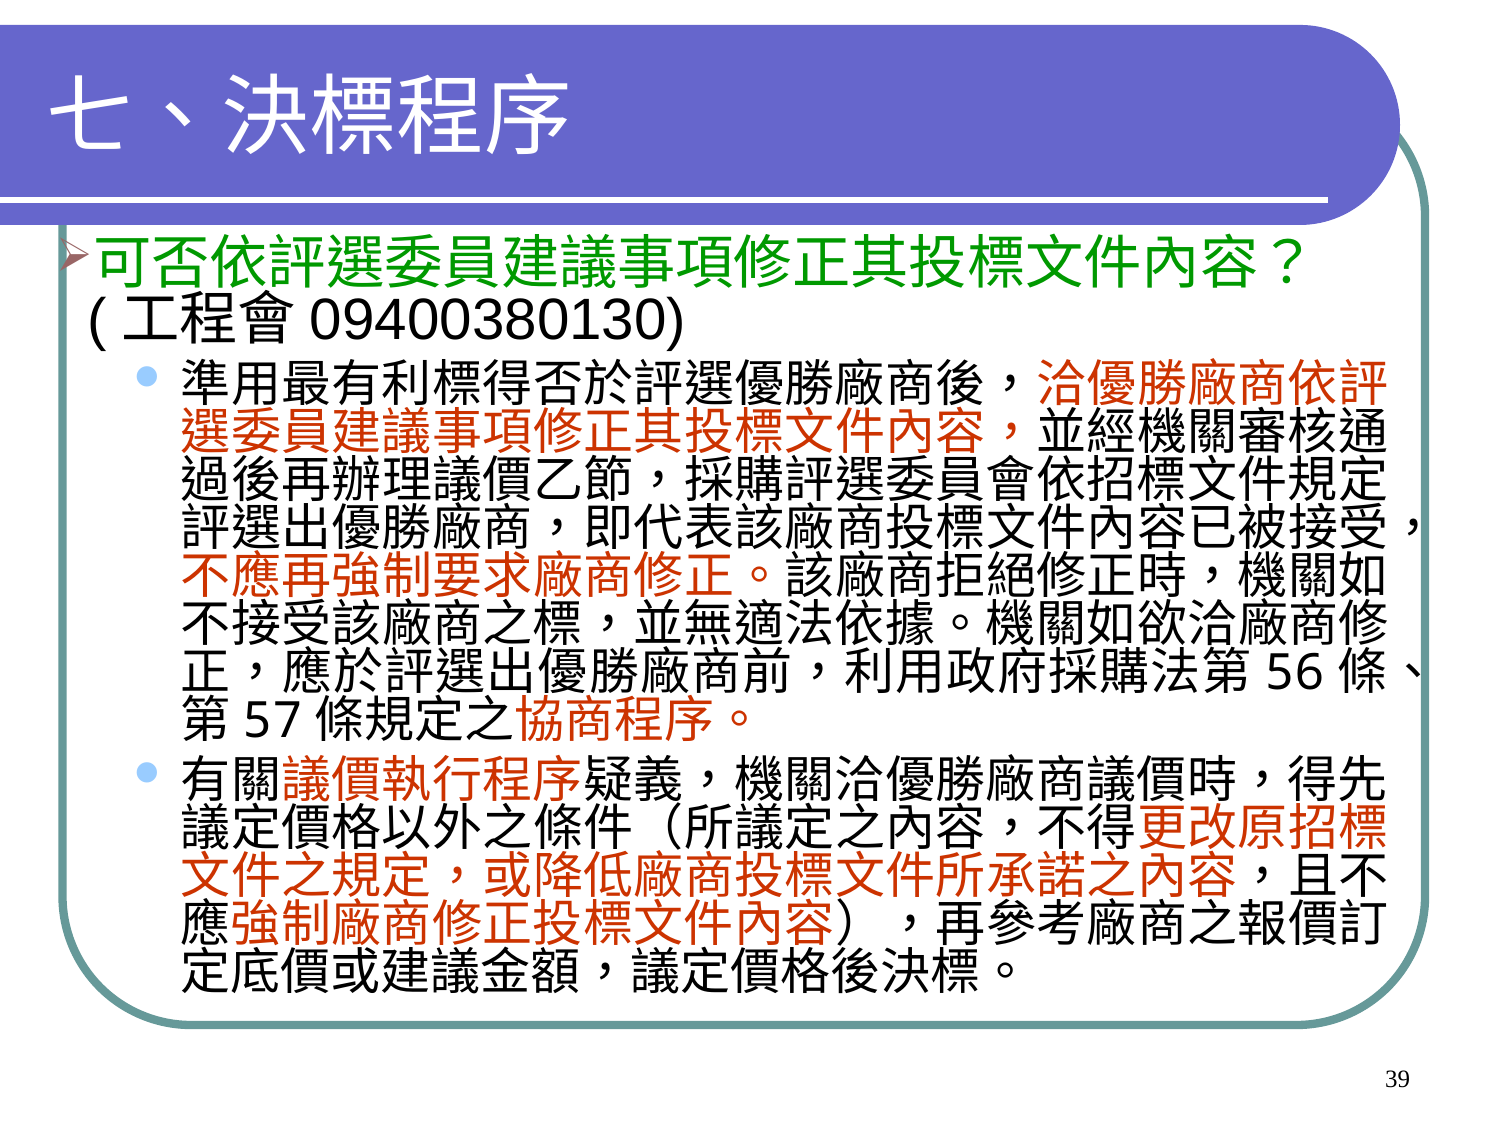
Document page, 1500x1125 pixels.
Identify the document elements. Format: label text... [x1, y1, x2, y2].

list 可否依評選委員建議事項修正其投標文件內容？(工程會09400380130) 準用最有利標得否於評選優勝廠商後，洽優勝廠商依評選委員建議事項修正其投標文件內容，並經機關審核通過後再辦理議價乙節，採購評選委員會依招標文件規定評選出優勝廠商，即代表該廠商投標文件內容已被接受，不應再強制要求廠商修正。該廠商拒絕修正時，機關如不接受該廠商之標，並無適法依據。機關如欲洽廠商修正，應於評選出優勝廠商前，利用政府採購法第56條、第57條規定之協商程序。 有關議價執行程序疑義，機關洽優勝廠商議價時，得先議定價格以外之條件（所議定之內容，不得更改原招標文件之規定，或降低廠商投標文件所承諾之內容，且不應強制廠商修正投標文件內容），再參考廠商之報價訂定底價或建議金額，議定價格後決標。 [41, 231, 1404, 1007]
text_box <編號> [1074, 1025, 1426, 1101]
title 七、決標程序 [31, 37, 1347, 188]
